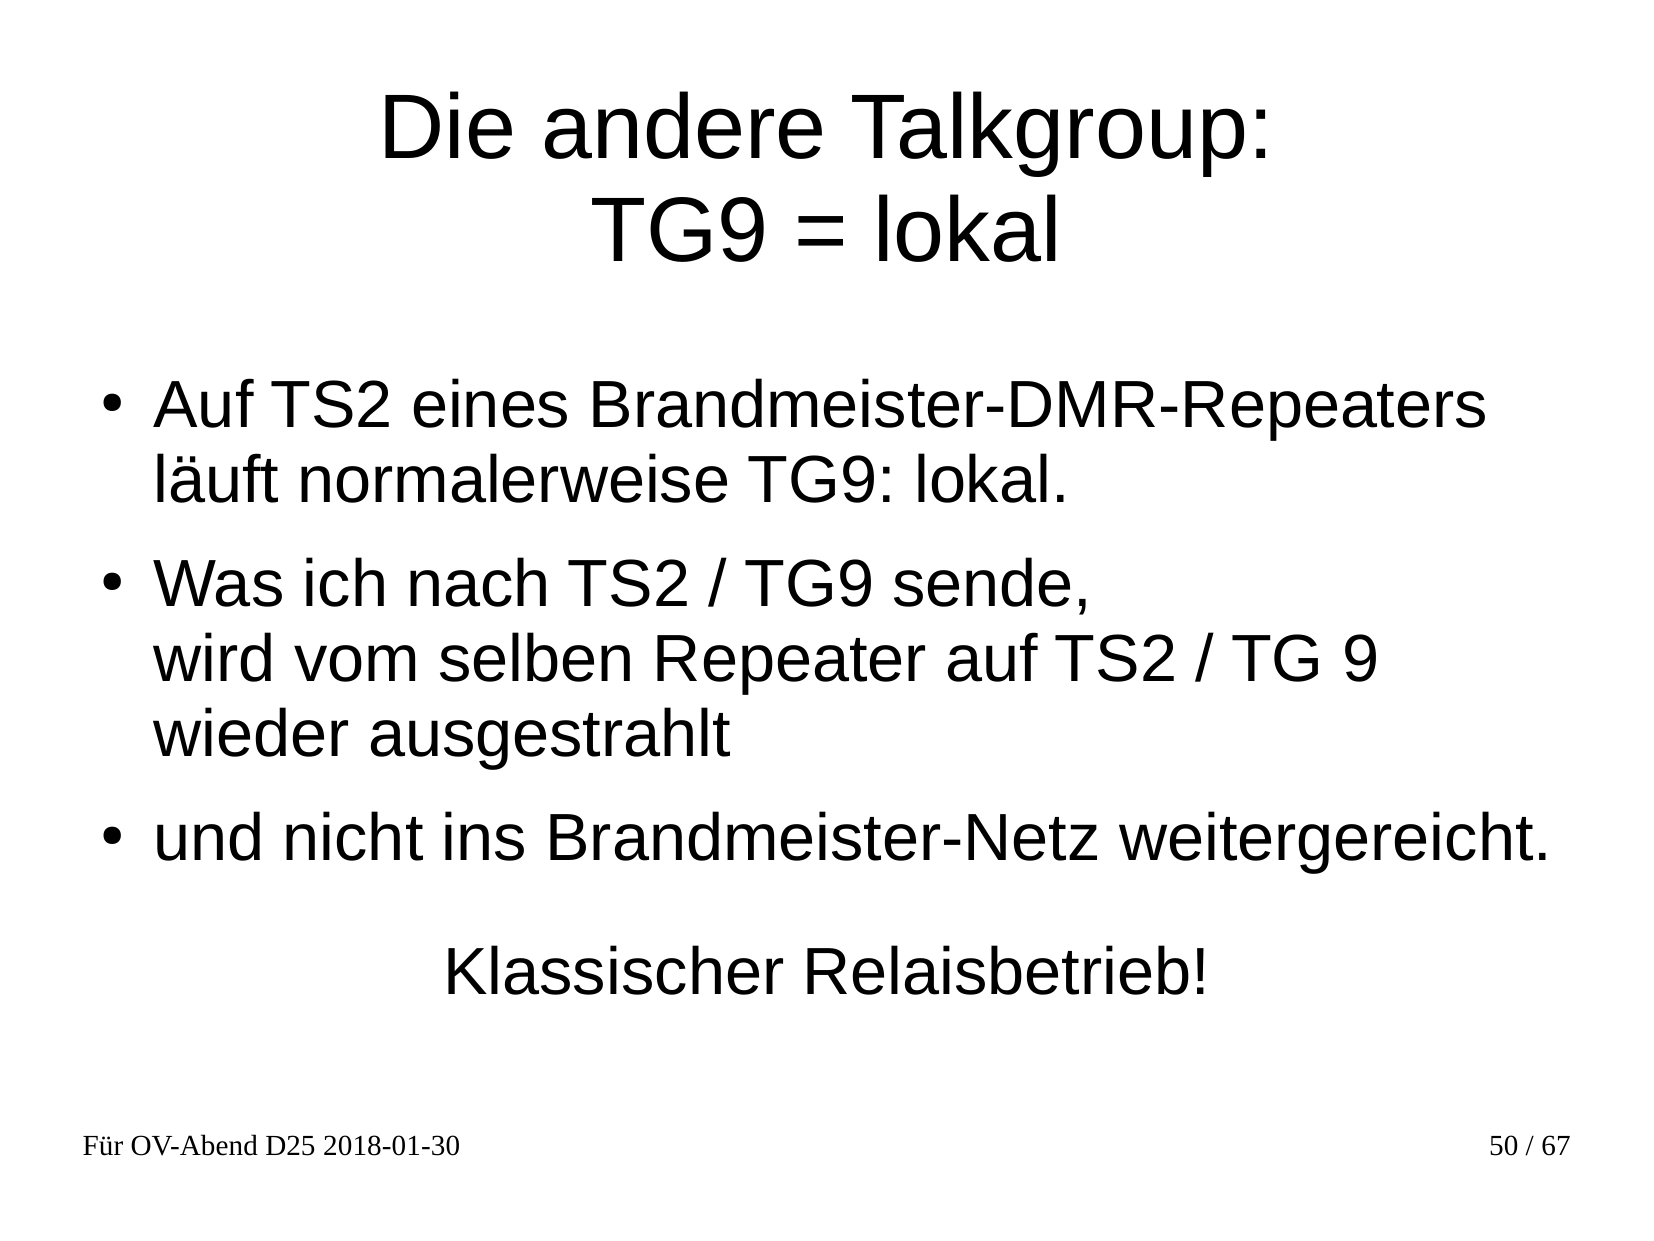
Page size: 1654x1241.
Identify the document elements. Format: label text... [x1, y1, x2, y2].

title Die andere Talkgroup: TG9 = lokal [82, 49, 1571, 308]
list Auf TS2 eines Brandmeister-DMR-Repeaters läuft normalerweise TG9: lokal. Was ich nach TS2 / TG9 sende, wird vom selben Repeater auf TS2 / TG 9 wieder ausgestrahlt und nicht ins Brandmeister-Netz weitergereicht. Klassischer Relaisbetrieb! [82, 367, 1571, 1087]
